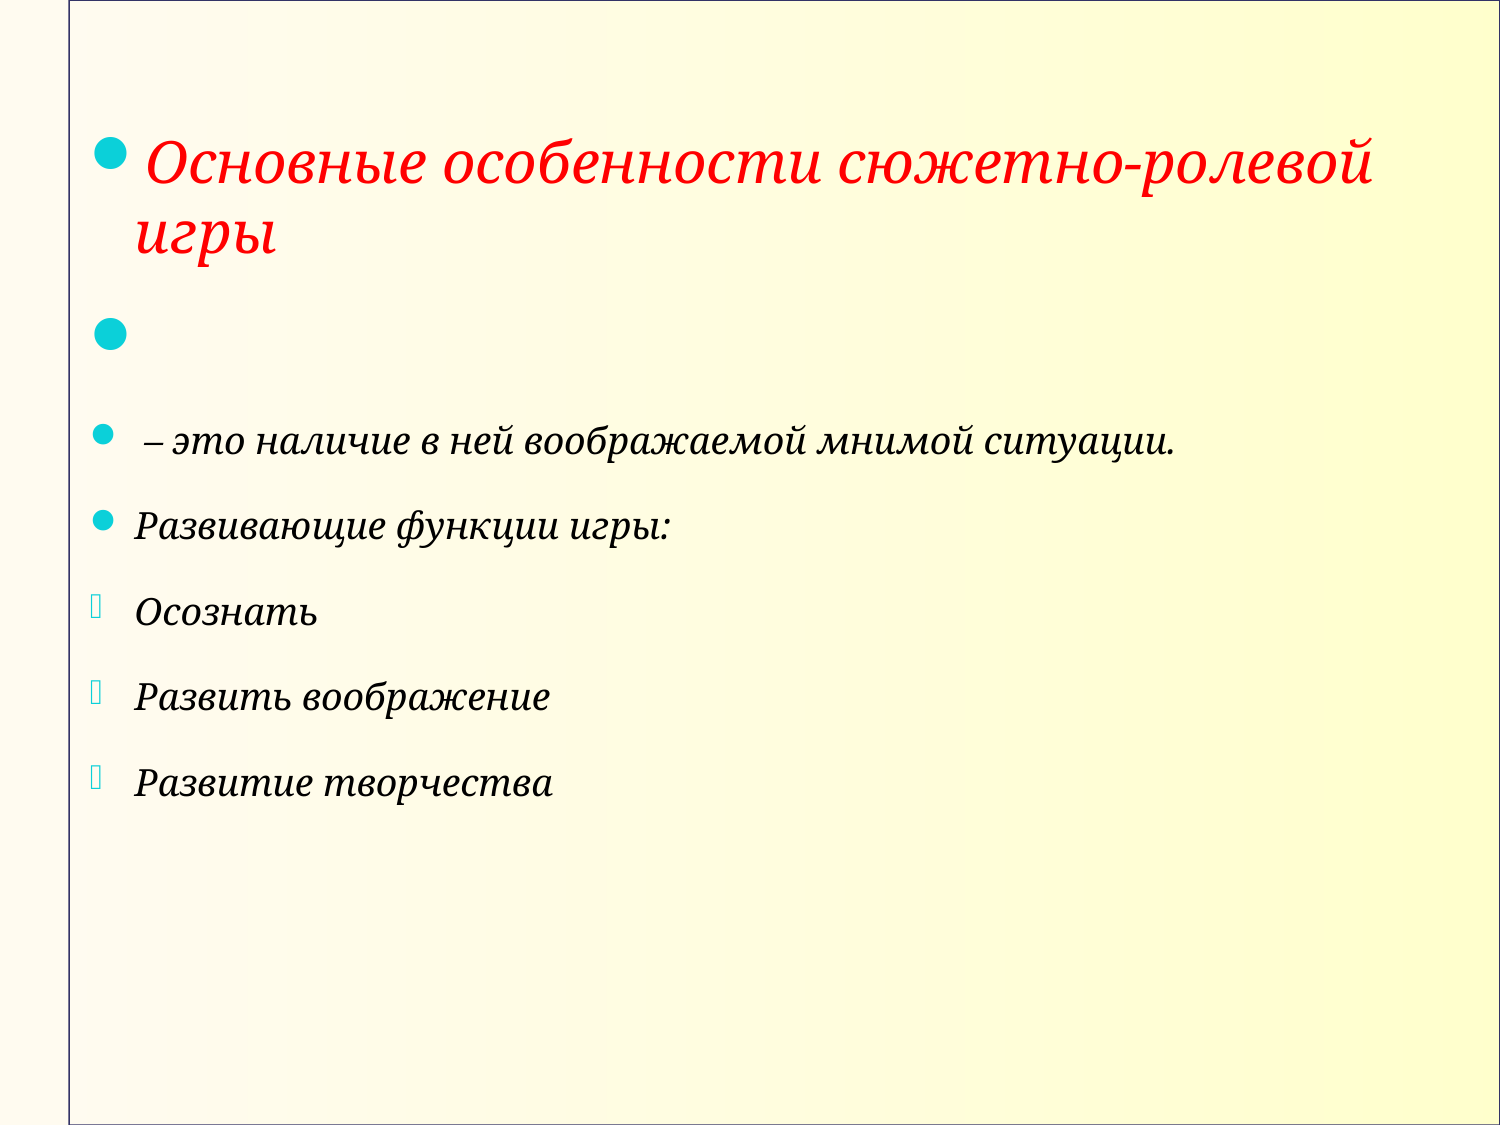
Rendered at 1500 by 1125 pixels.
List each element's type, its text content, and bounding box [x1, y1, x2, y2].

text_box Основные особенности сюжетно-ролевой игры – это наличие в ней воображаемой мнимой ситуации. Развивающие функции игры: Осознать Развить воображение Развитие творчества [75, 118, 1426, 887]
picture [0, 0, 68, 1125]
